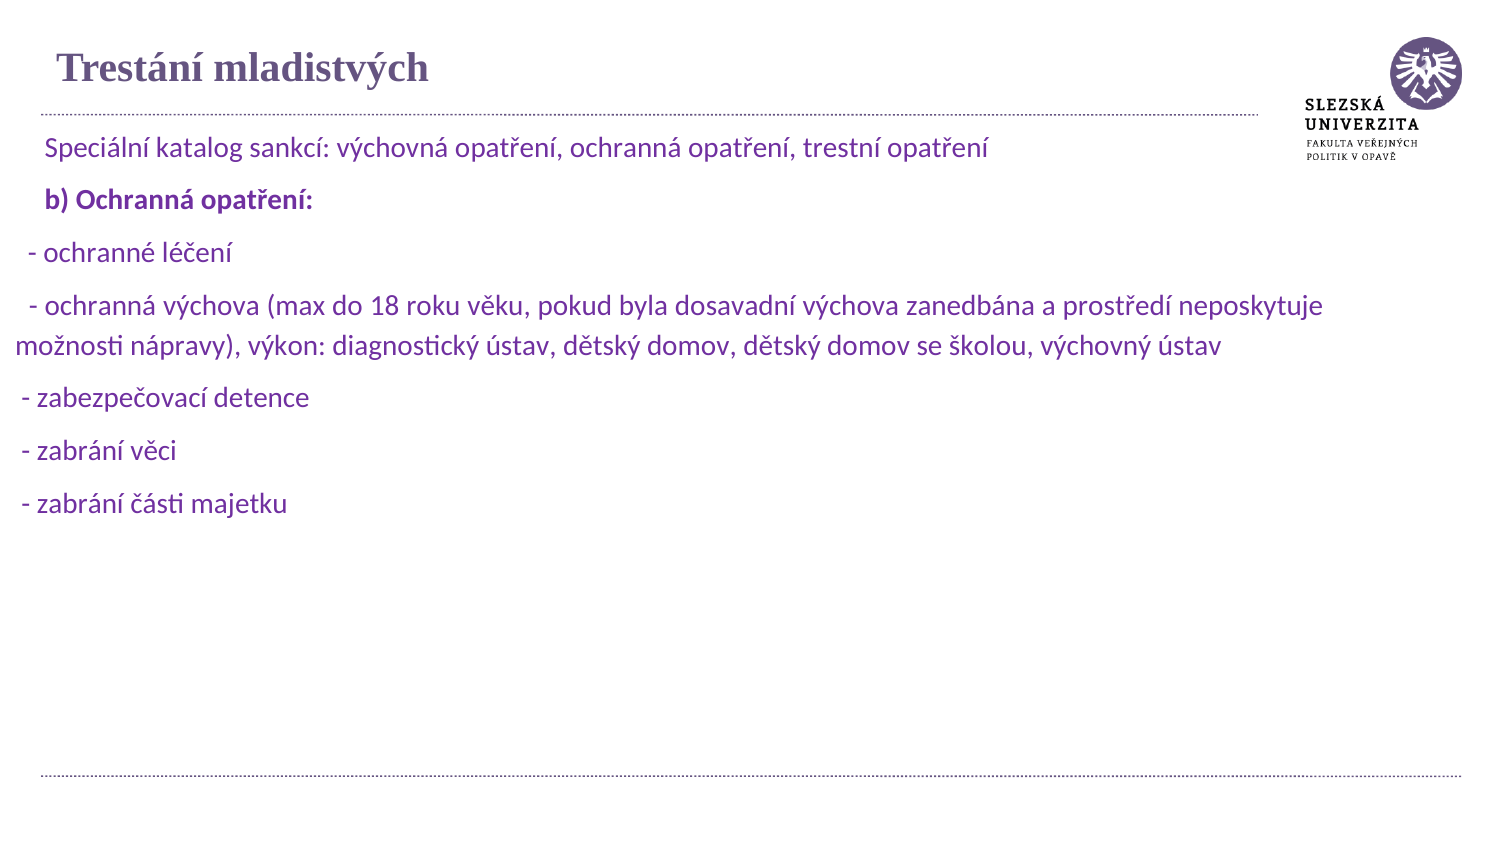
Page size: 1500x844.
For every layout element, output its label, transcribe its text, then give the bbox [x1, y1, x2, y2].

title Trestání mladistvých [41, 32, 1325, 115]
text_box Speciální katalog sankcí: výchovná opatření, ochranná opatření, trestní opatření b) Ochranná opatření: - ochranné léčení - ochranná výchova (max do 18 roku věku, pokud byla dosavadní výchova zanedbána a prostředí neposkytuje možnosti nápravy), výkon: diagnostický ústav, dětský domov, dětský domov se školou, výchovný ústav - zabezpečovací detence - zabrání věci - zabrání části majetku [0, 115, 1358, 844]
